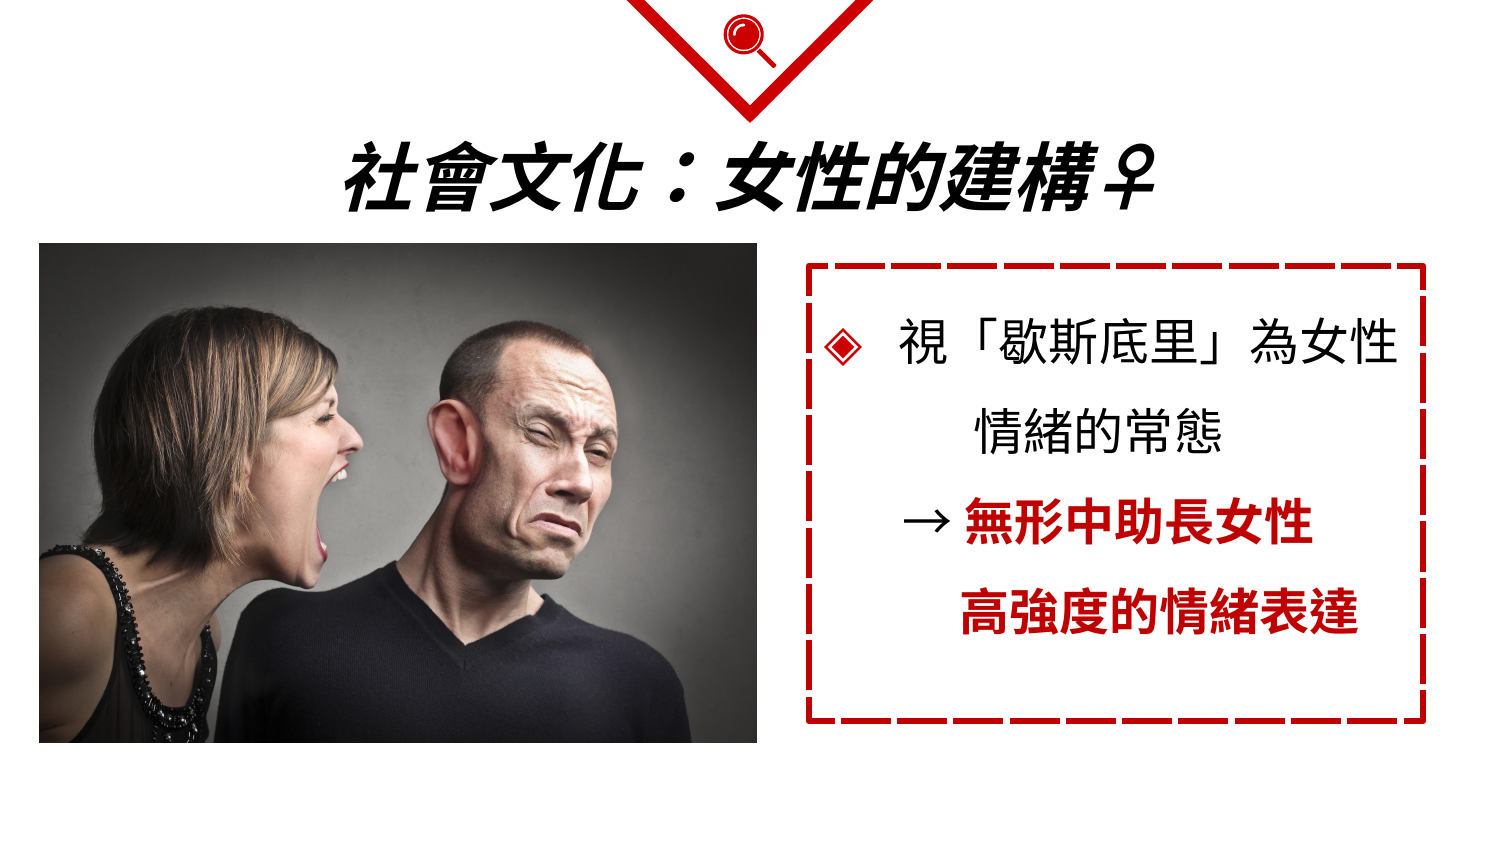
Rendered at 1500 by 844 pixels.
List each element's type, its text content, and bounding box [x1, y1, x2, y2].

title 社會文化：女性的建構♀ [169, 115, 1331, 205]
picture [39, 243, 757, 743]
list 視「歇斯底里」為女性情緒的常態 →無形中助長女性 高強度的情緒表達 [808, 265, 1424, 721]
text_box [723, 14, 777, 68]
